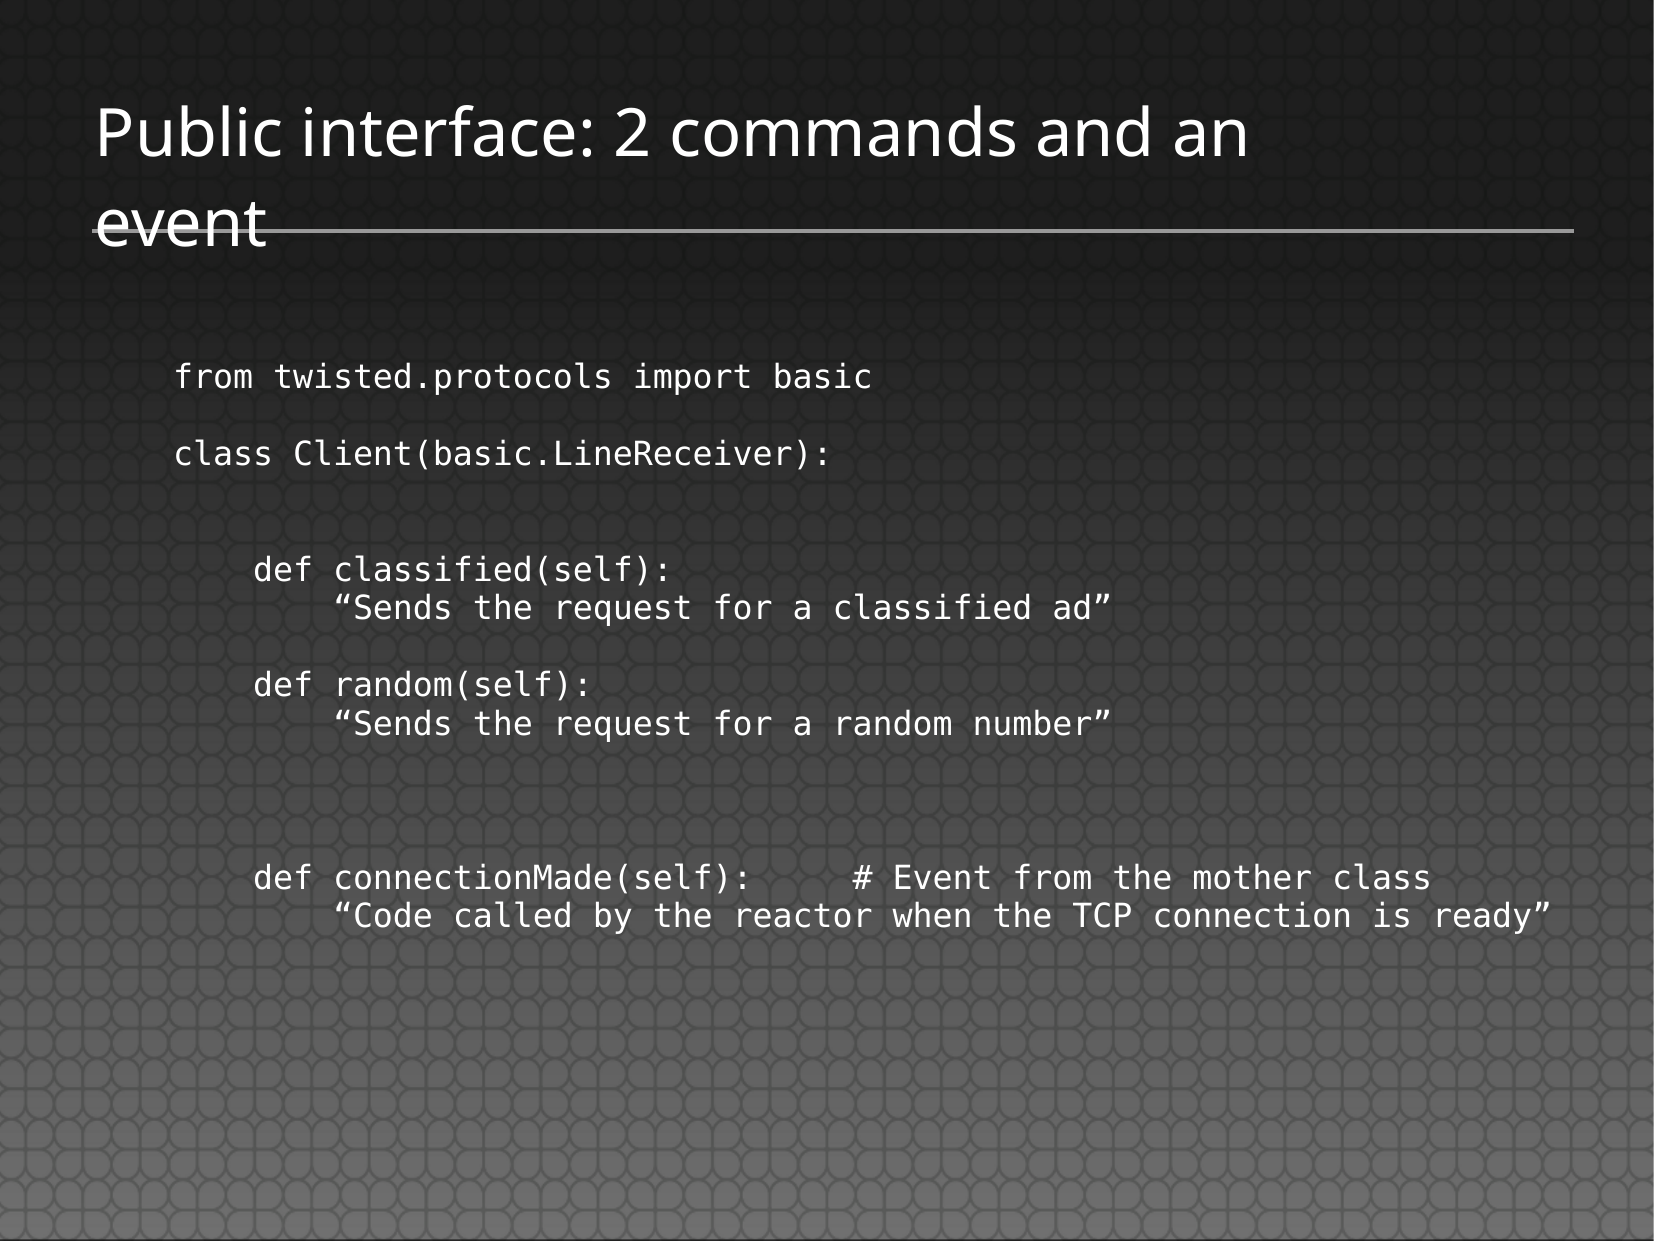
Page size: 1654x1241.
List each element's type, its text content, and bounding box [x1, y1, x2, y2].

title from twisted.protocols import basic class Client(basic.LineReceiver): def classified(self): “Sends the request for a classified ad” def random(self): “Sends the request for a random number” def connectionMade(self): # Event from the mother class “Code called by the reactor when the TCP connection is ready” [173, 357, 1587, 975]
title Public interface: 2 commands and an event [94, 100, 1426, 251]
picture [0, 0, 1654, 1241]
